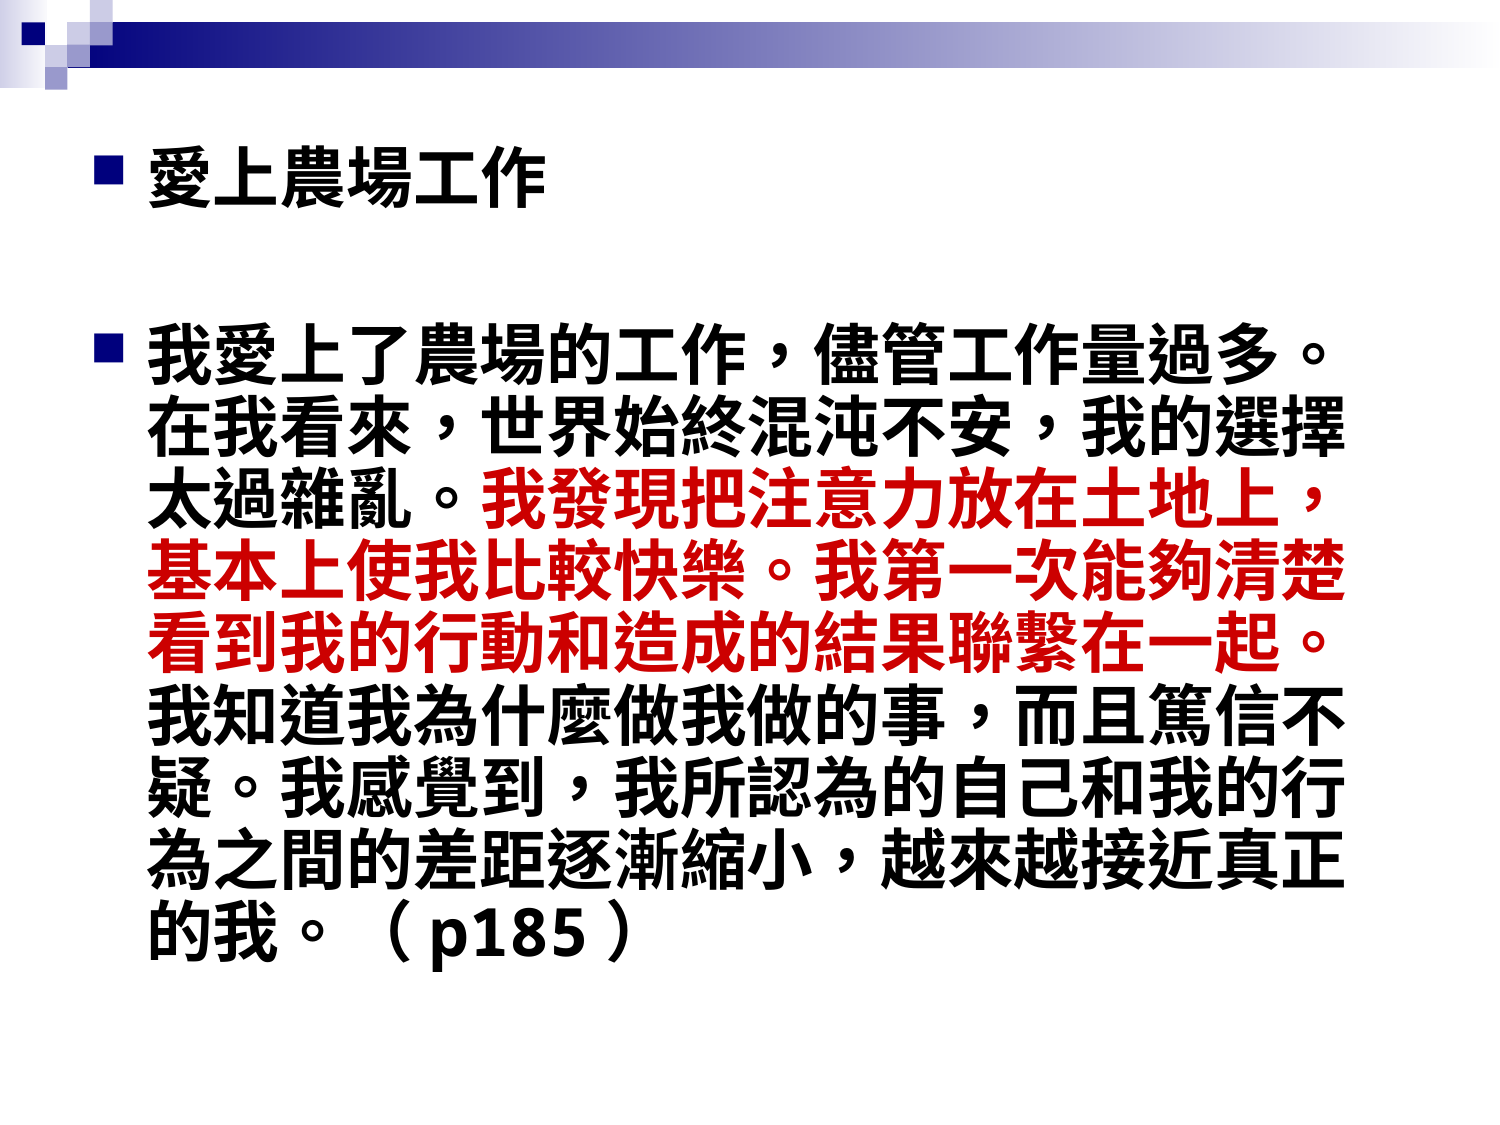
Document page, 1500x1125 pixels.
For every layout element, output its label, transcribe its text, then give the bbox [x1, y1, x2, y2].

list 愛上農場工作 我愛上了農場的工作，儘管工作量過多。在我看來，世界始終混沌不安，我的選擇太過雜亂。我發現把注意力放在土地上，基本上使我比較快樂。我第一次能夠清楚看到我的行動和造成的結果聯繫在一起。我知道我為什麼做我做的事，而且篤信不疑。我感覺到，我所認為的自己和我的行為之間的差距逐漸縮小，越來越接近真正的我。（p185） [75, 137, 1426, 1059]
